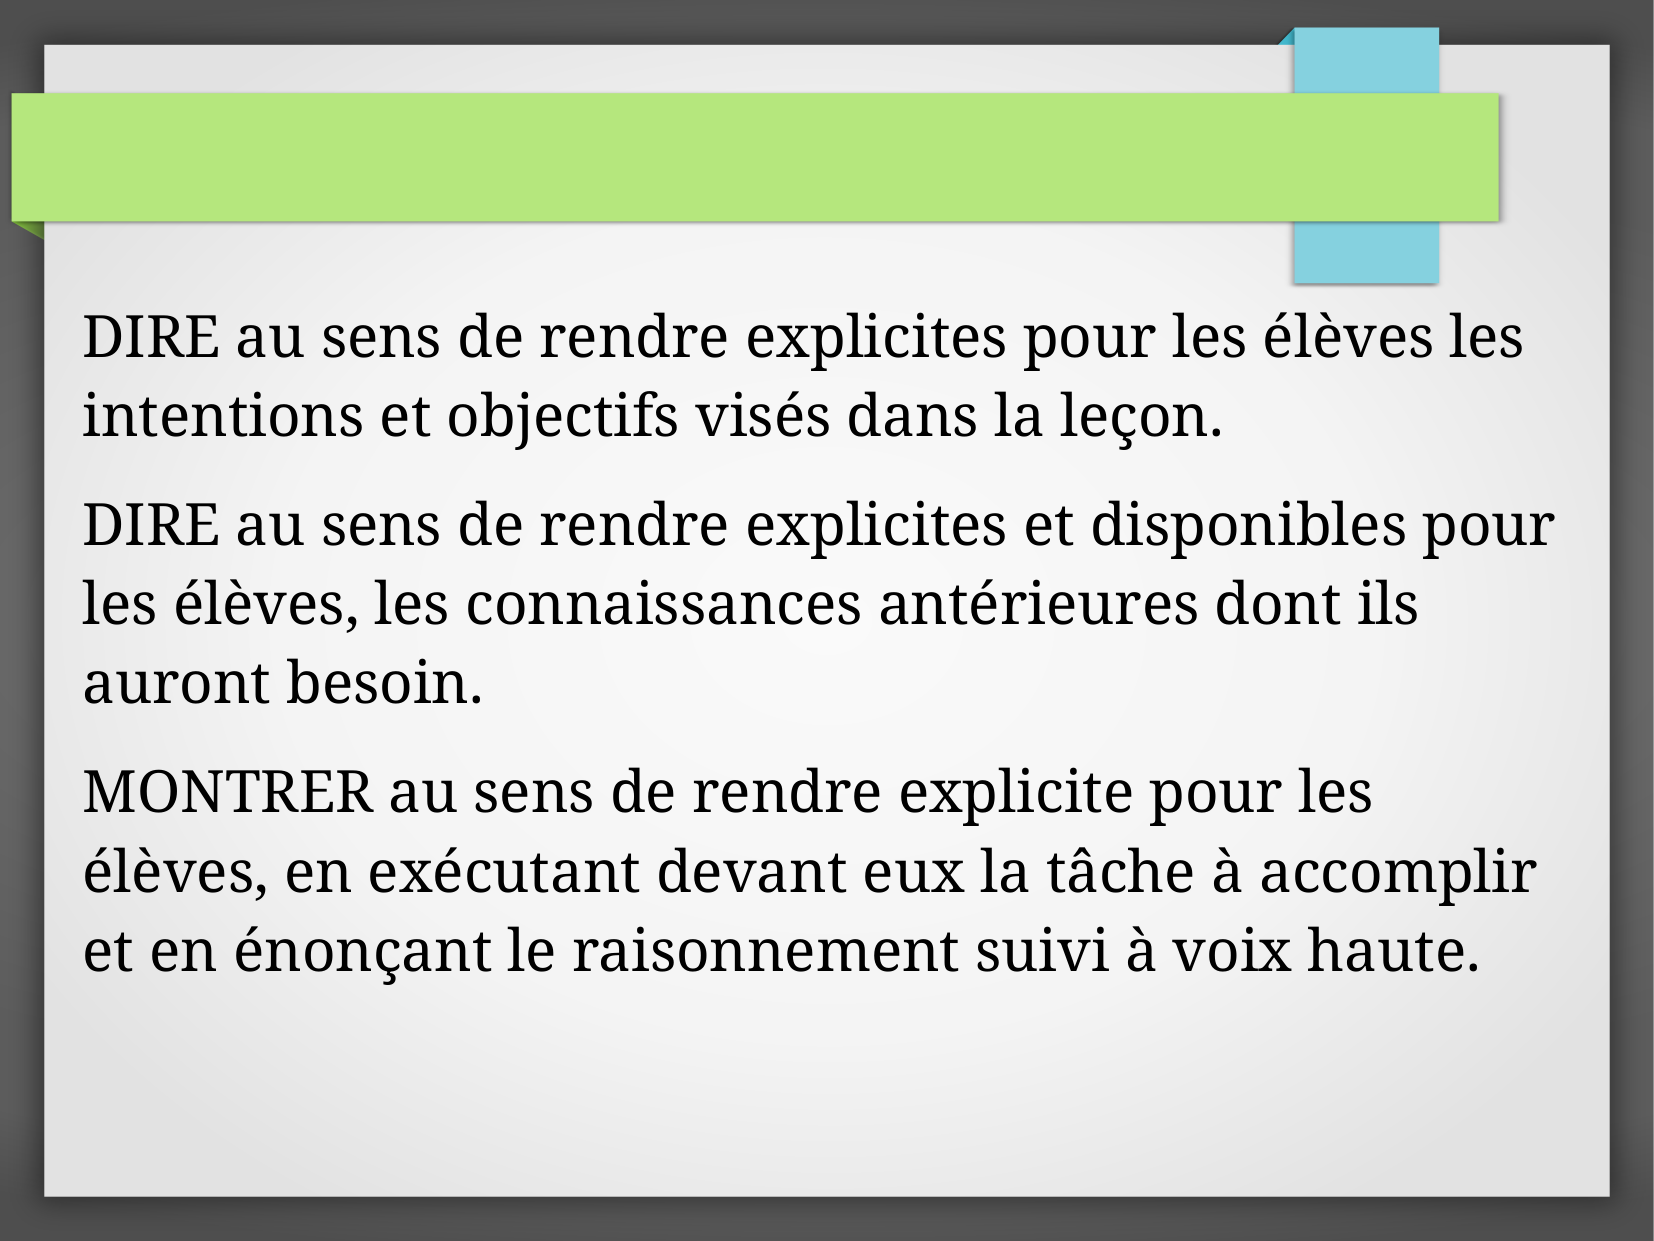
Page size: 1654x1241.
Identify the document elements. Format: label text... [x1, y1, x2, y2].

picture [0, 0, 1654, 1241]
list DIRE au sens de rendre explicites pour les élèves les intentions et objectifs visés dans la leçon. DIRE au sens de rendre explicites et disponibles pour les élèves, les connaissances antérieures dont ils auront besoin. MONTRER au sens de rendre explicite pour les élèves, en exécutant devant eux la tâche à accomplir et en énonçant le raisonnement suivi à voix haute. [82, 295, 1571, 1015]
